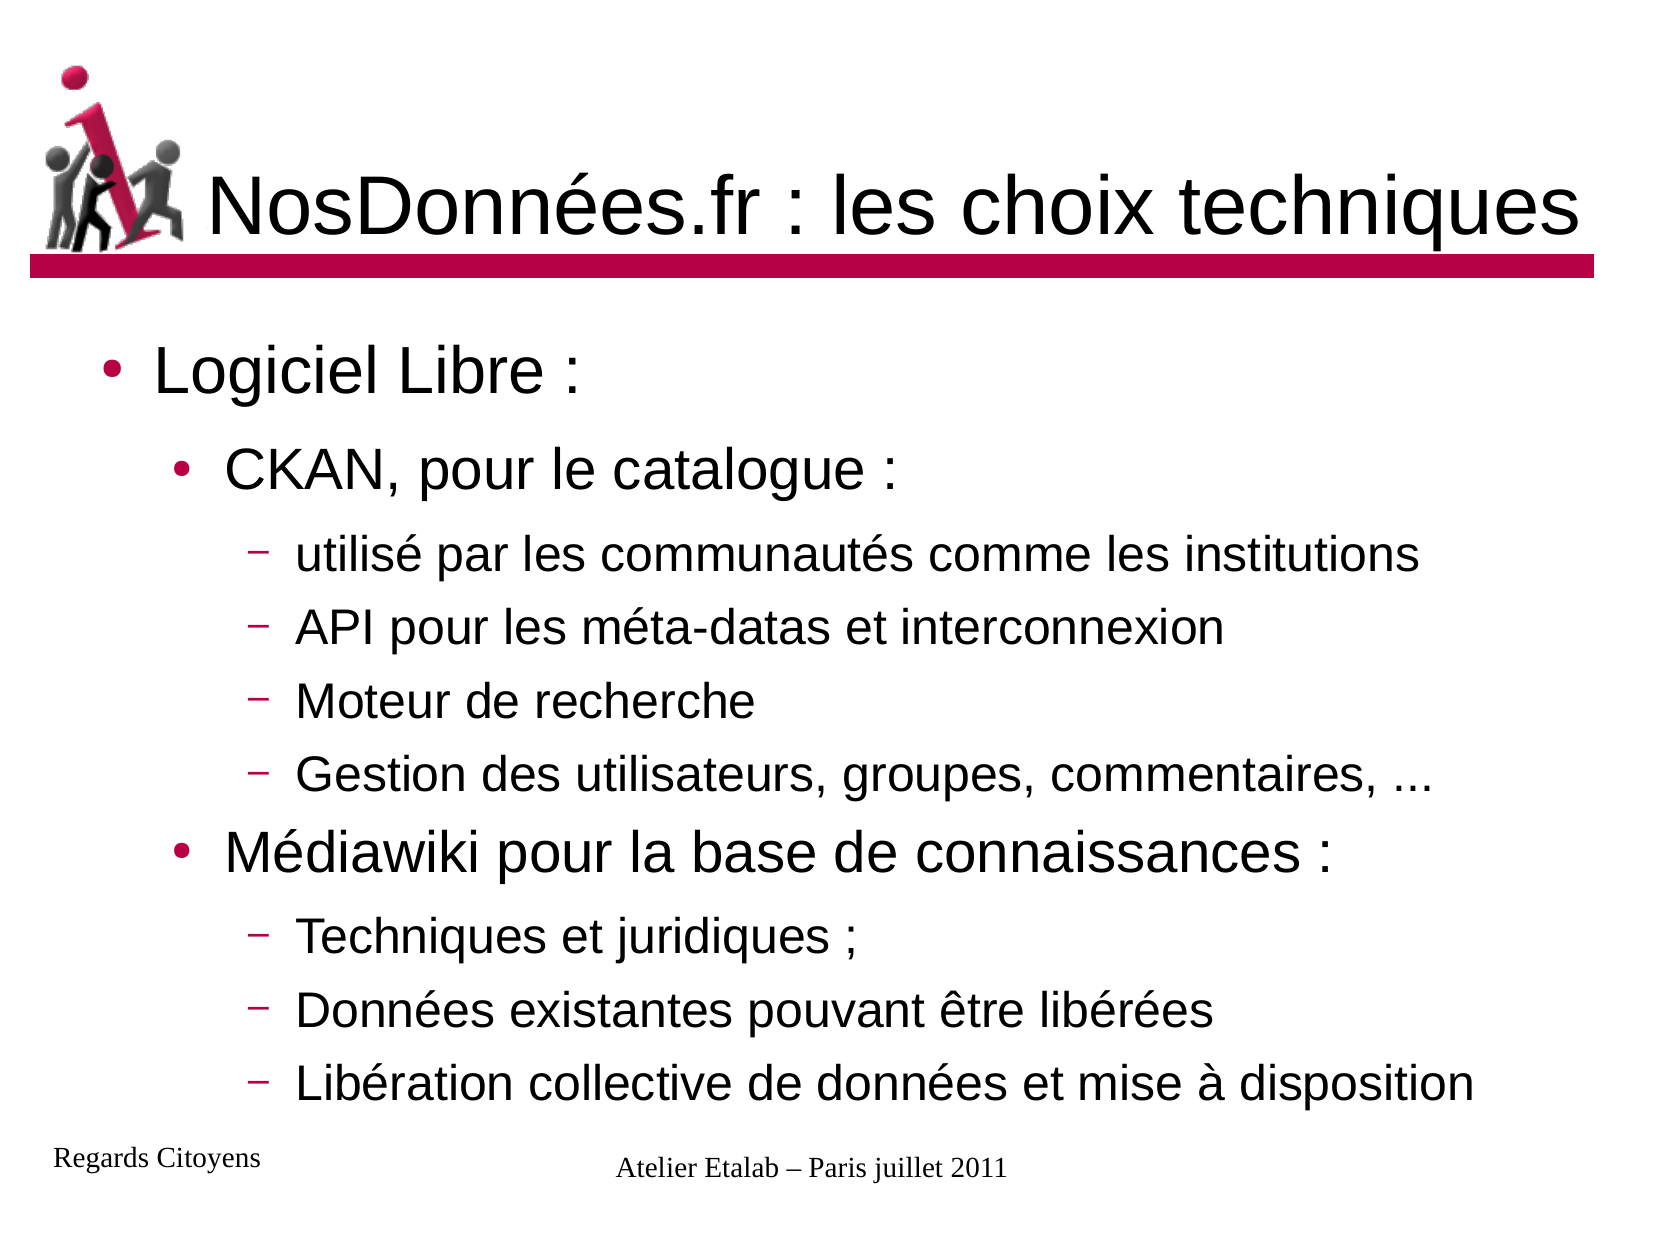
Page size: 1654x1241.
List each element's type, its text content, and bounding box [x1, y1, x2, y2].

picture [29, 60, 210, 254]
list Logiciel Libre : CKAN, pour le catalogue : utilisé par les communautés comme les institutions API pour les méta-datas et interconnexion Moteur de recherche Gestion des utilisateurs, groupes, commentaires, ... Médiawiki pour la base de connaissances : Techniques et juridiques ; Données existantes pouvant être libérées Libération collective de données et mise à disposition [82, 333, 1571, 1152]
title NosDonnées.fr : les choix techniques [206, 109, 1595, 303]
